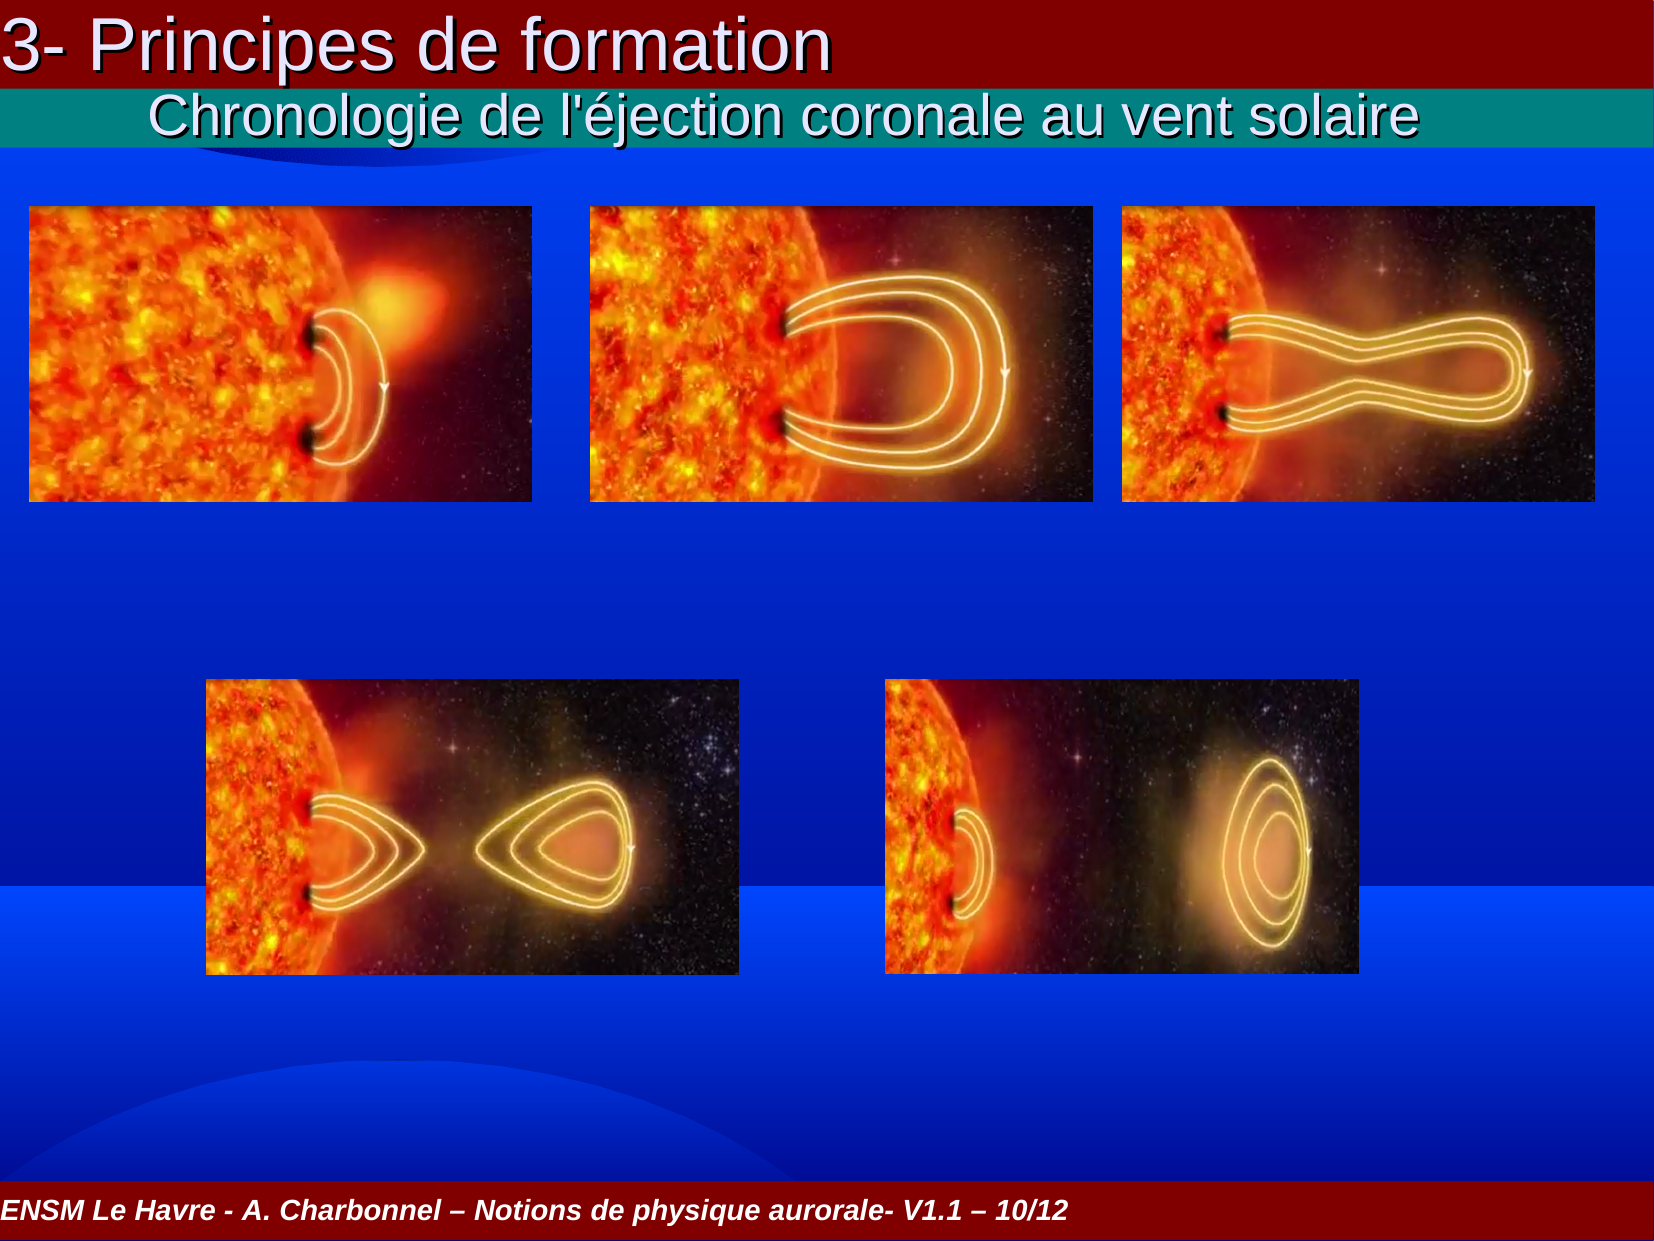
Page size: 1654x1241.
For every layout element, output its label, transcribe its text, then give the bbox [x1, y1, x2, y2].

title Chronologie de l'éjection coronale au vent solaire [0, 89, 1654, 148]
picture [29, 206, 532, 502]
picture [590, 206, 1093, 502]
picture [1122, 206, 1595, 502]
title 3- Principes de formation [0, 0, 1654, 89]
picture [206, 679, 739, 975]
picture [885, 679, 1359, 974]
text_box ENSM Le Havre - A. Charbonnel – Notions de physique aurorale- V1.1 – 10/12 [0, 1181, 1654, 1241]
